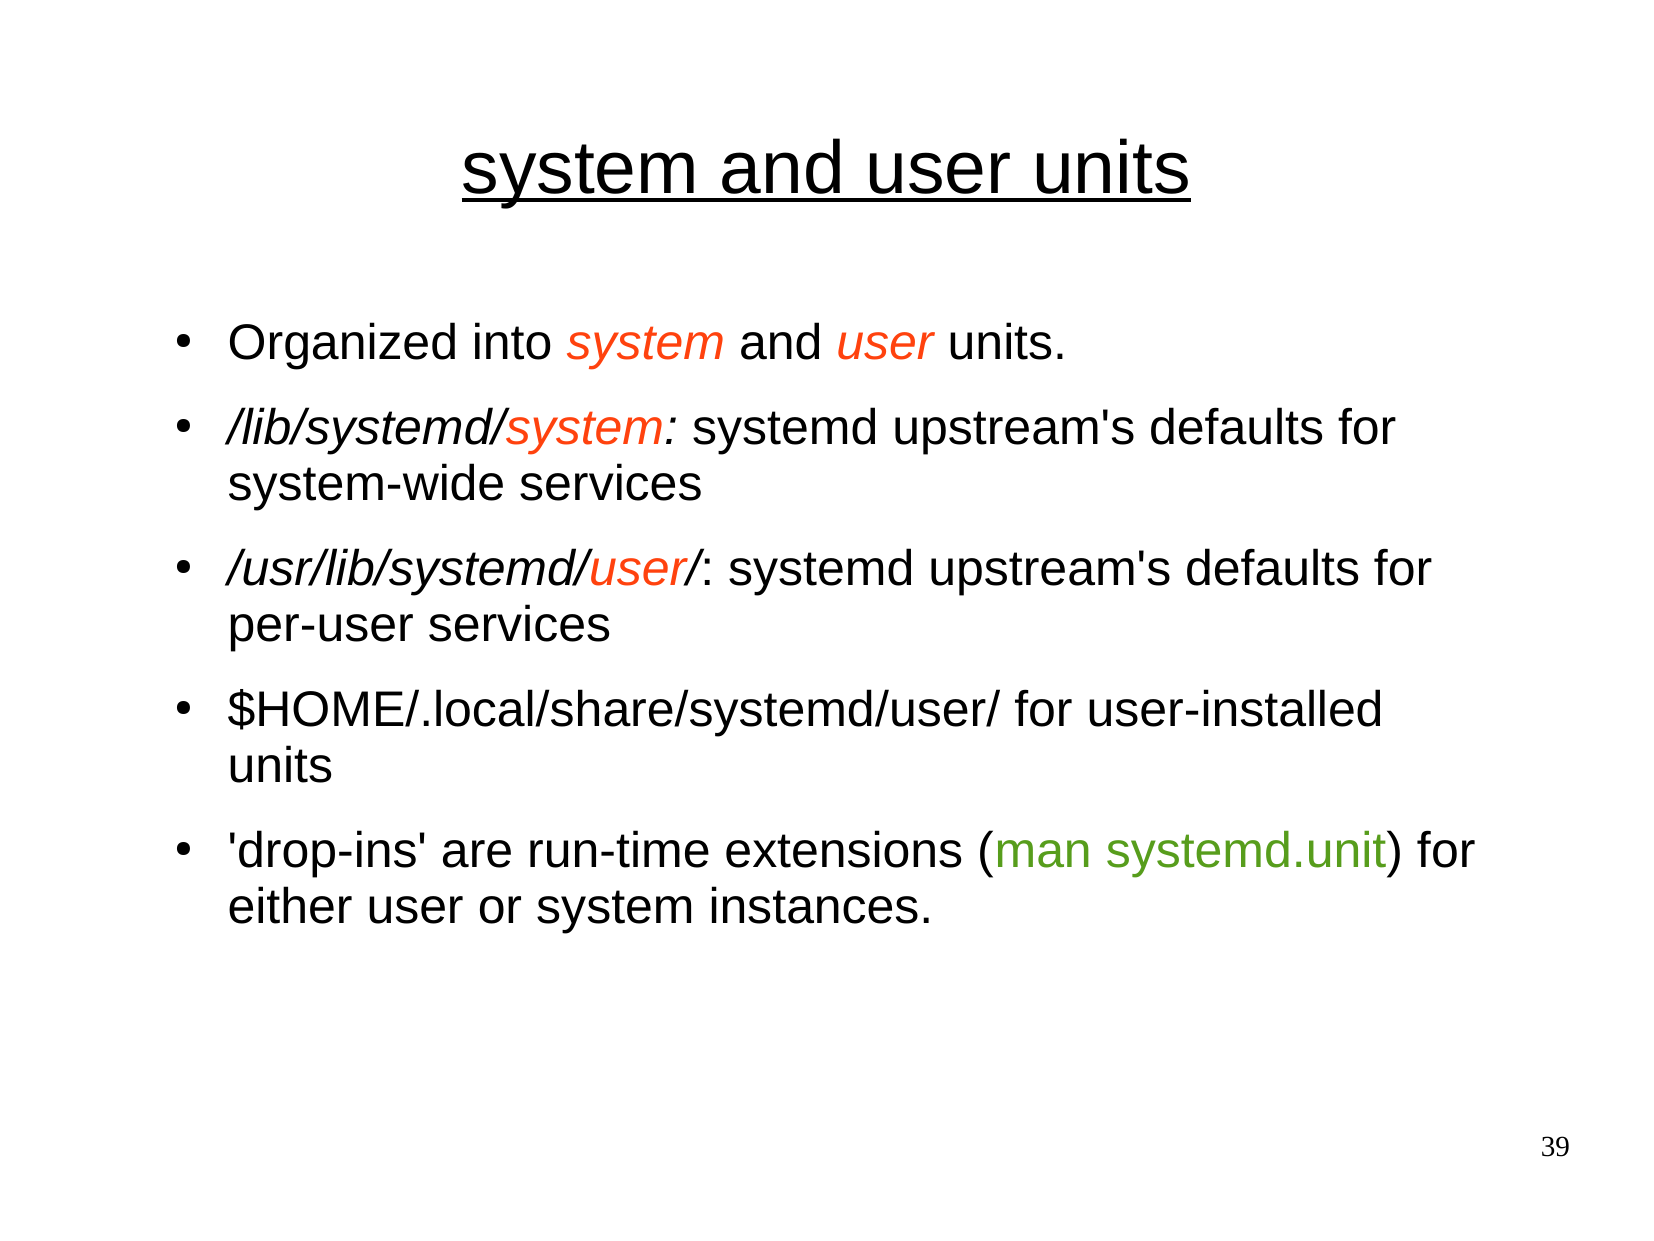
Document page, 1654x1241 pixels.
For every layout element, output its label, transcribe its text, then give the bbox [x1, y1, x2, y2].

title system and user units [82, 64, 1571, 272]
list Organized into system and user units. /lib/systemd/system: systemd upstream's defaults for system-wide services /usr/lib/systemd/user/: systemd upstream's defaults for per-user services $HOME/.local/share/systemd/user/ for user-installed units 'drop-ins' are run-time extensions (man systemd.unit) for either user or system instances. [156, 313, 1497, 990]
